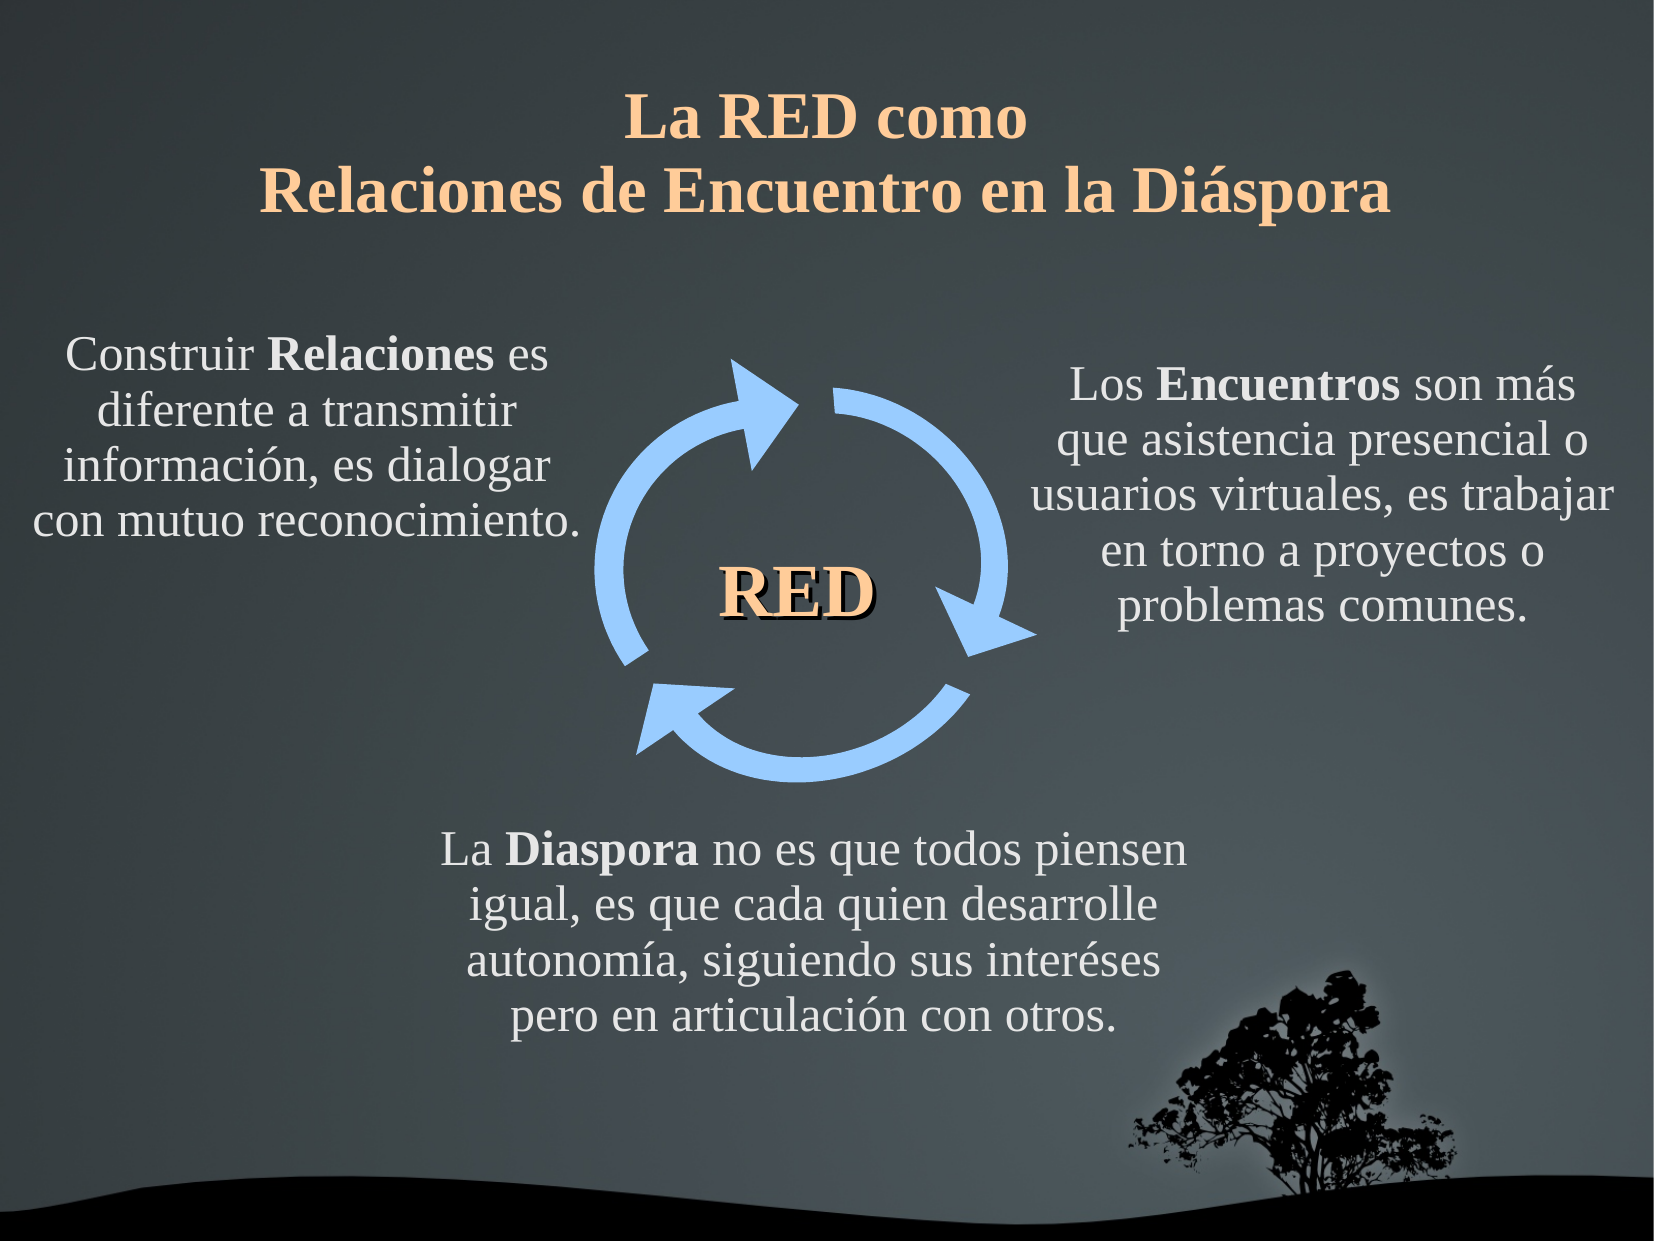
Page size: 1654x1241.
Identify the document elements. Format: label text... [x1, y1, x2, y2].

picture [0, 0, 1654, 1241]
text_box Construir Relaciones es diferente a transmitir información, es dialogar con mutuo reconocimiento. [17, 318, 609, 555]
text_box La Diaspora no es que todos piensen igual, es que cada quien desarrolle autonomía, siguiendo sus interéses pero en articulación con otros. [425, 813, 1241, 1050]
title La RED como Relaciones de Encuentro en la Diáspora [82, 49, 1571, 257]
text_box RED [663, 482, 893, 641]
text_box [594, 358, 799, 667]
text_box [832, 387, 1021, 657]
text_box [635, 683, 971, 783]
text_box Los Encuentros son más que asistencia presencial o usuarios virtuales, es trabajar en torno a proyectos o problemas comunes. [1015, 348, 1636, 640]
